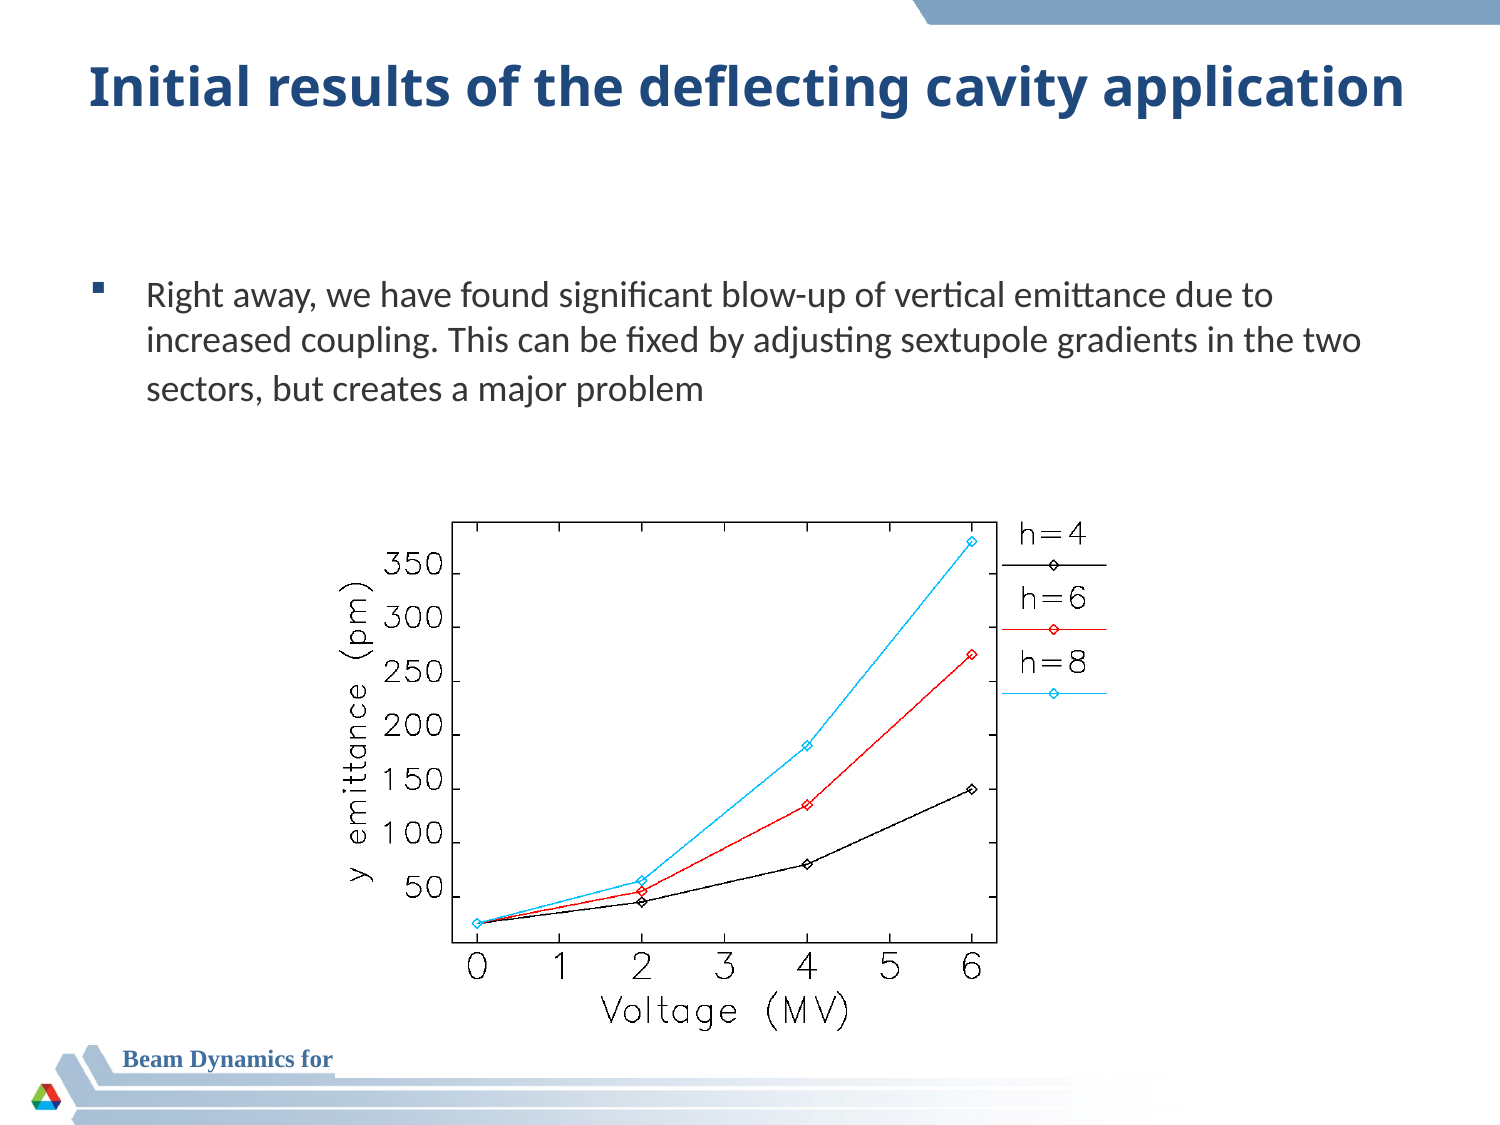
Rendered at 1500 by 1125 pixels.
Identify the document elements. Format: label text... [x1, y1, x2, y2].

title Initial results of the deflecting cavity application [75, 45, 1426, 233]
picture [0, 0, 1500, 26]
list Right away, we have found significant blow-up of vertical emittance due to increased coupling. This can be fixed by adjusting sextupole gradients in the two sectors, but creates a major problem [75, 262, 1426, 1021]
picture [0, 477, 1500, 1125]
